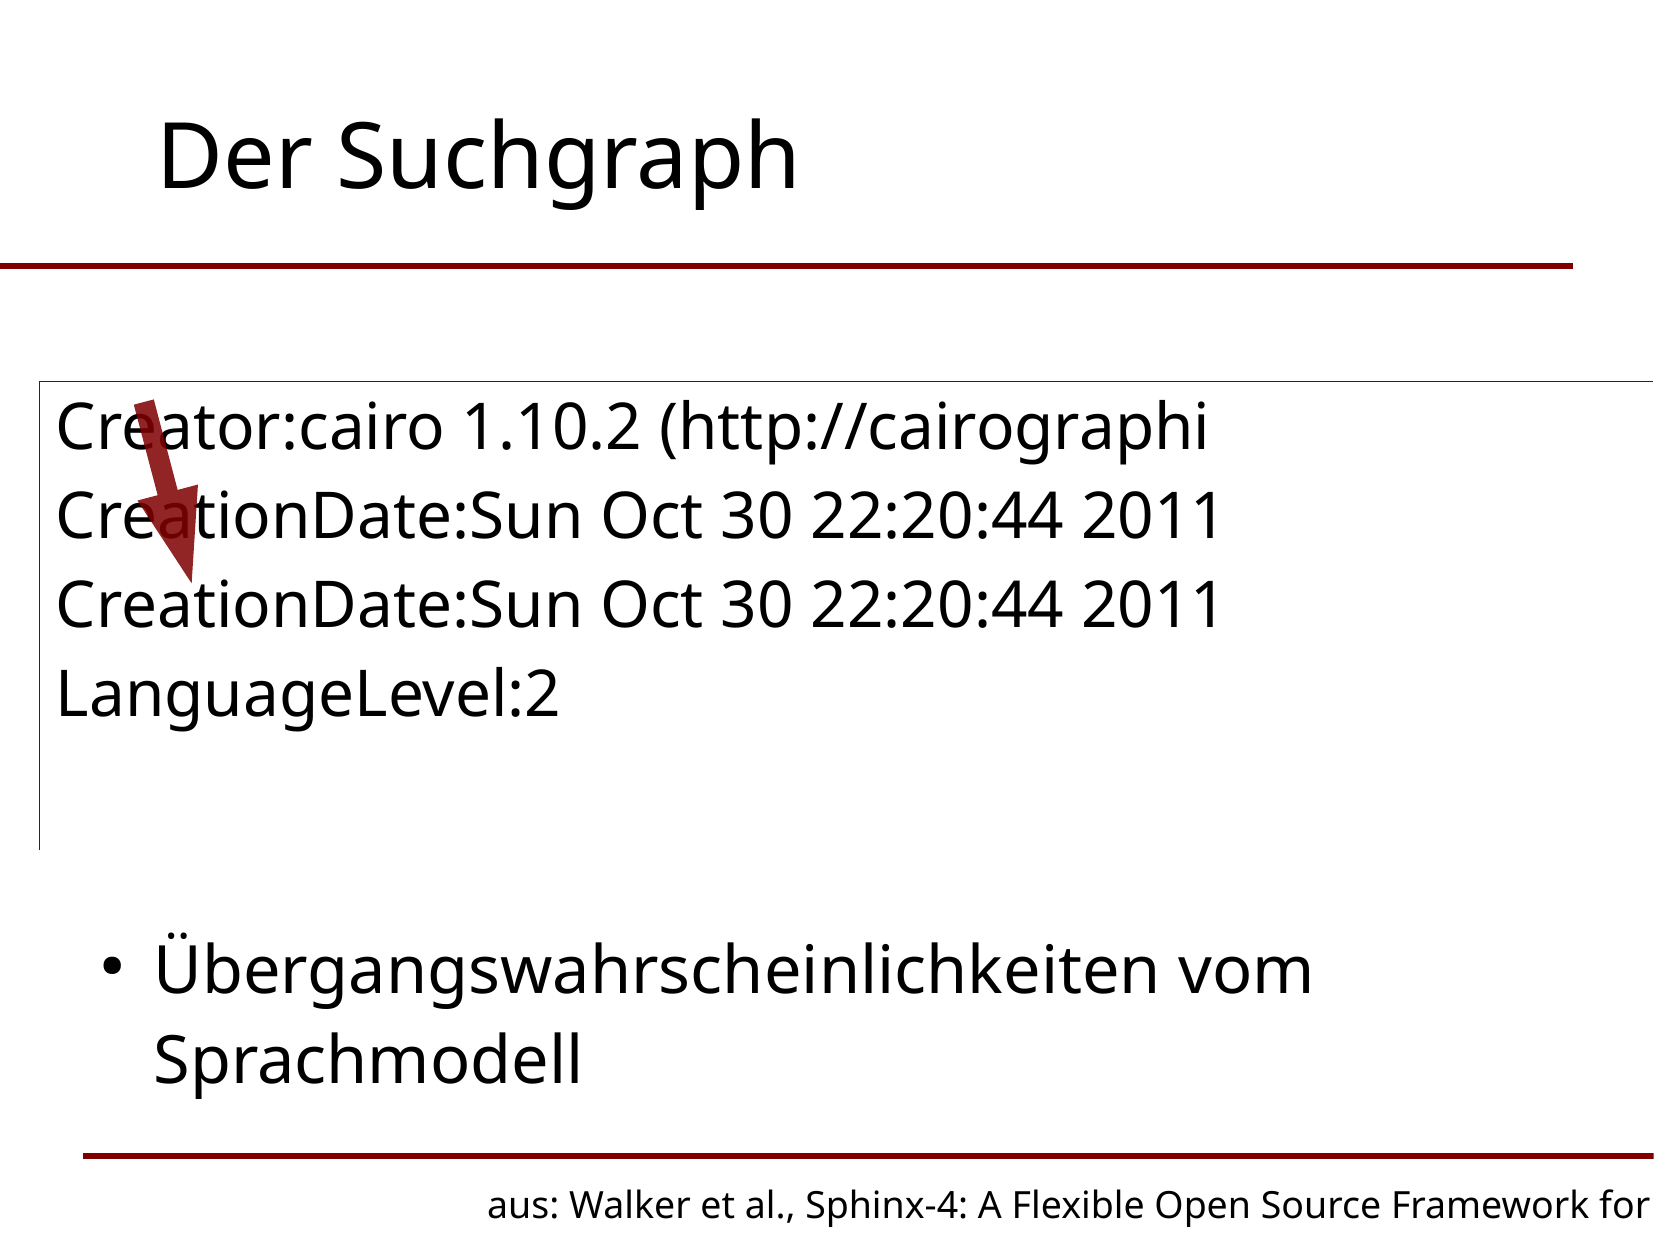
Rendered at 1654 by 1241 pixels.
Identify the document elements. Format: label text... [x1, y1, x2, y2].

text_box aus: Walker et al., Sphinx-4: A Flexible Open Source Framework for SR, 2004. [472, 1171, 1654, 1237]
picture [35, 377, 1653, 850]
title Der Suchgraph [82, 49, 1571, 257]
list Übergangswahrscheinlichkeiten vom Sprachmodell [82, 921, 1571, 1109]
